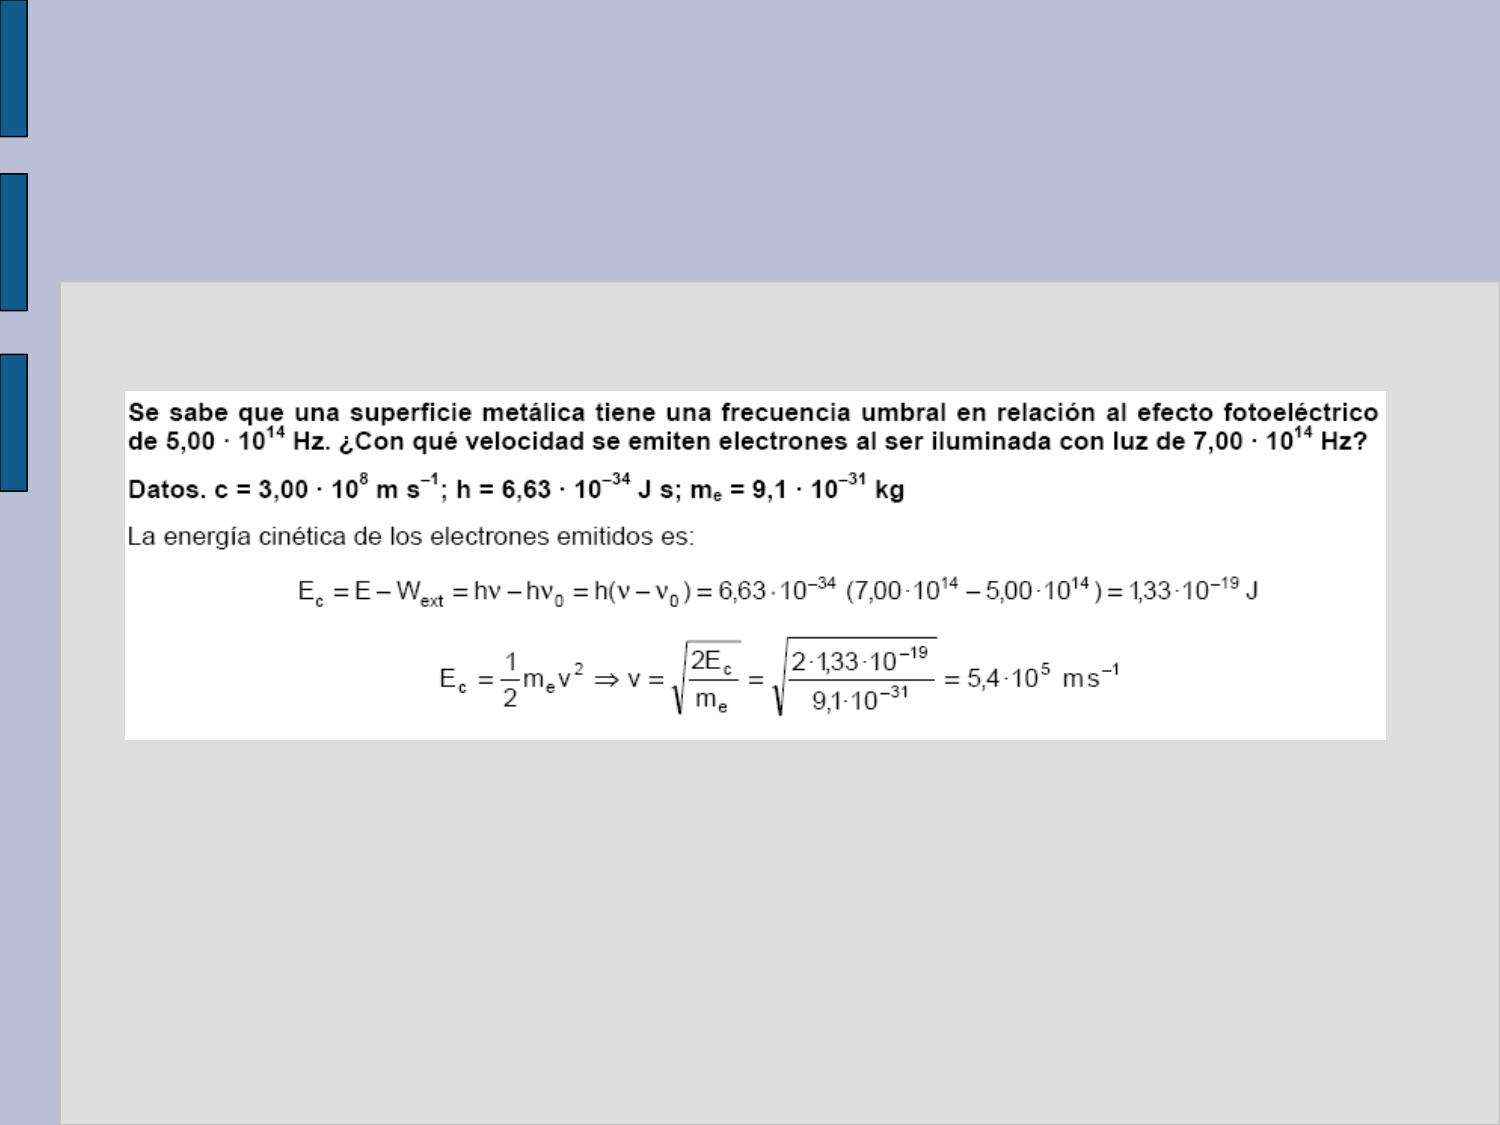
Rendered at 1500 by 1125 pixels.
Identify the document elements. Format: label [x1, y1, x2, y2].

picture [125, 391, 1386, 740]
